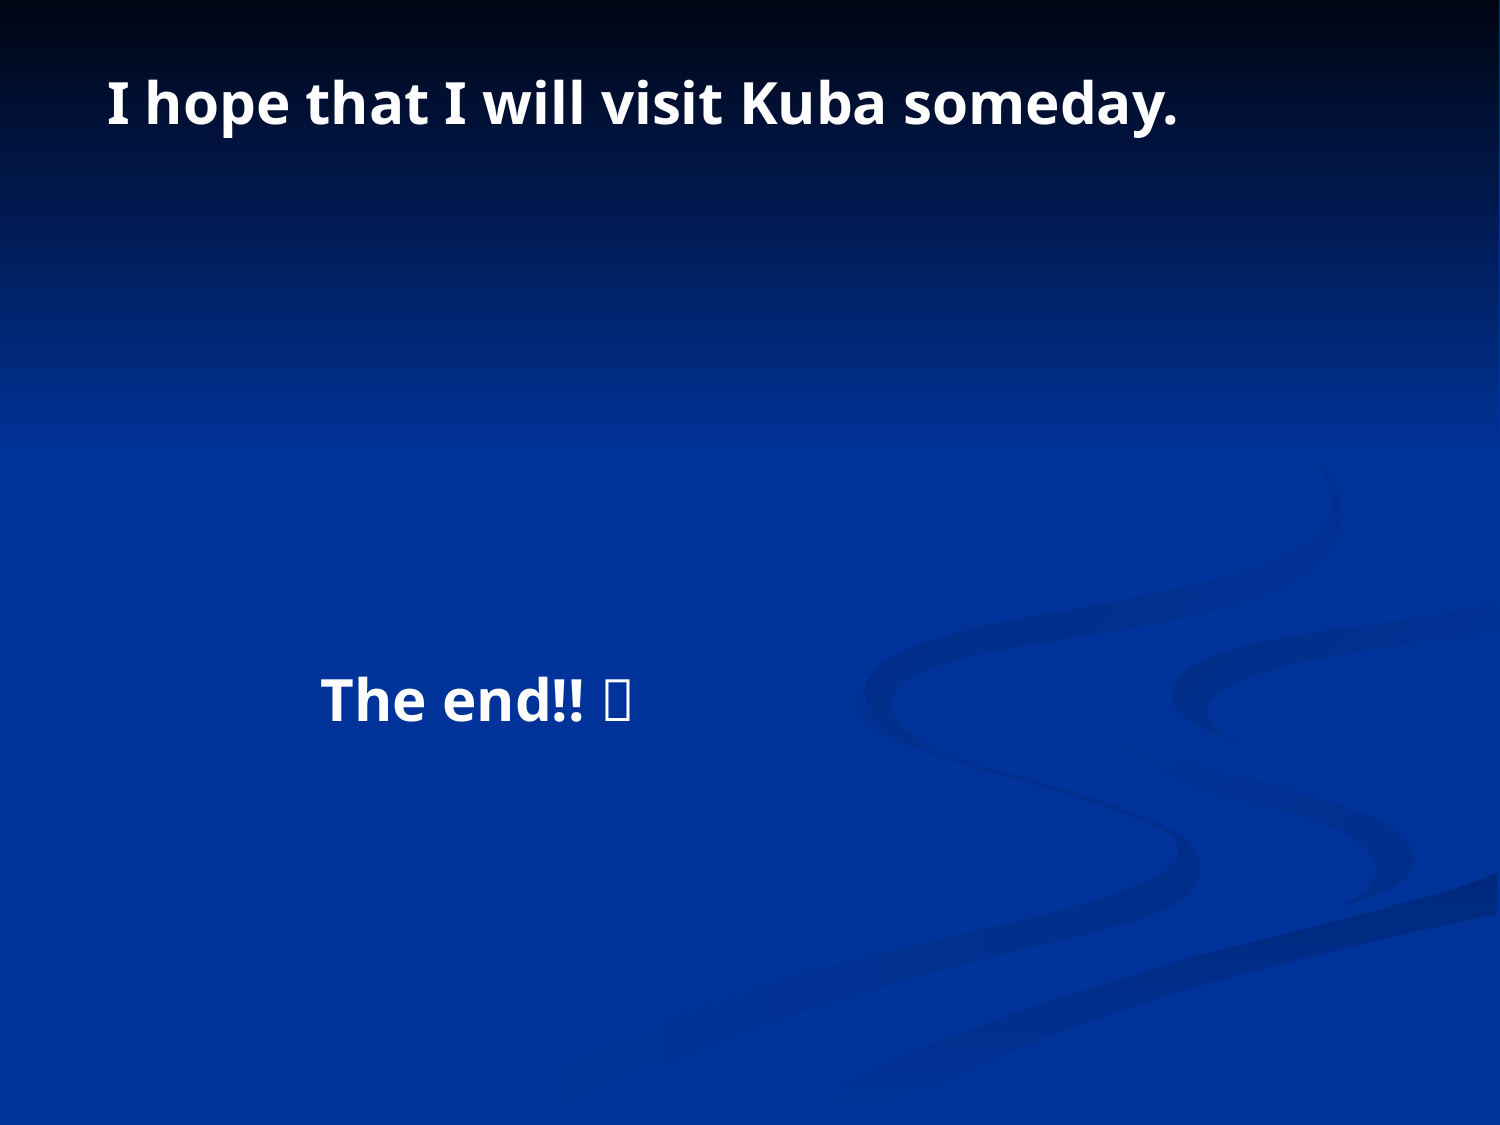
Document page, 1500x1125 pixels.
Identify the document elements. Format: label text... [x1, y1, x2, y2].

list I hope that I will visit Kuba someday. The end!!  [76, 66, 1427, 809]
